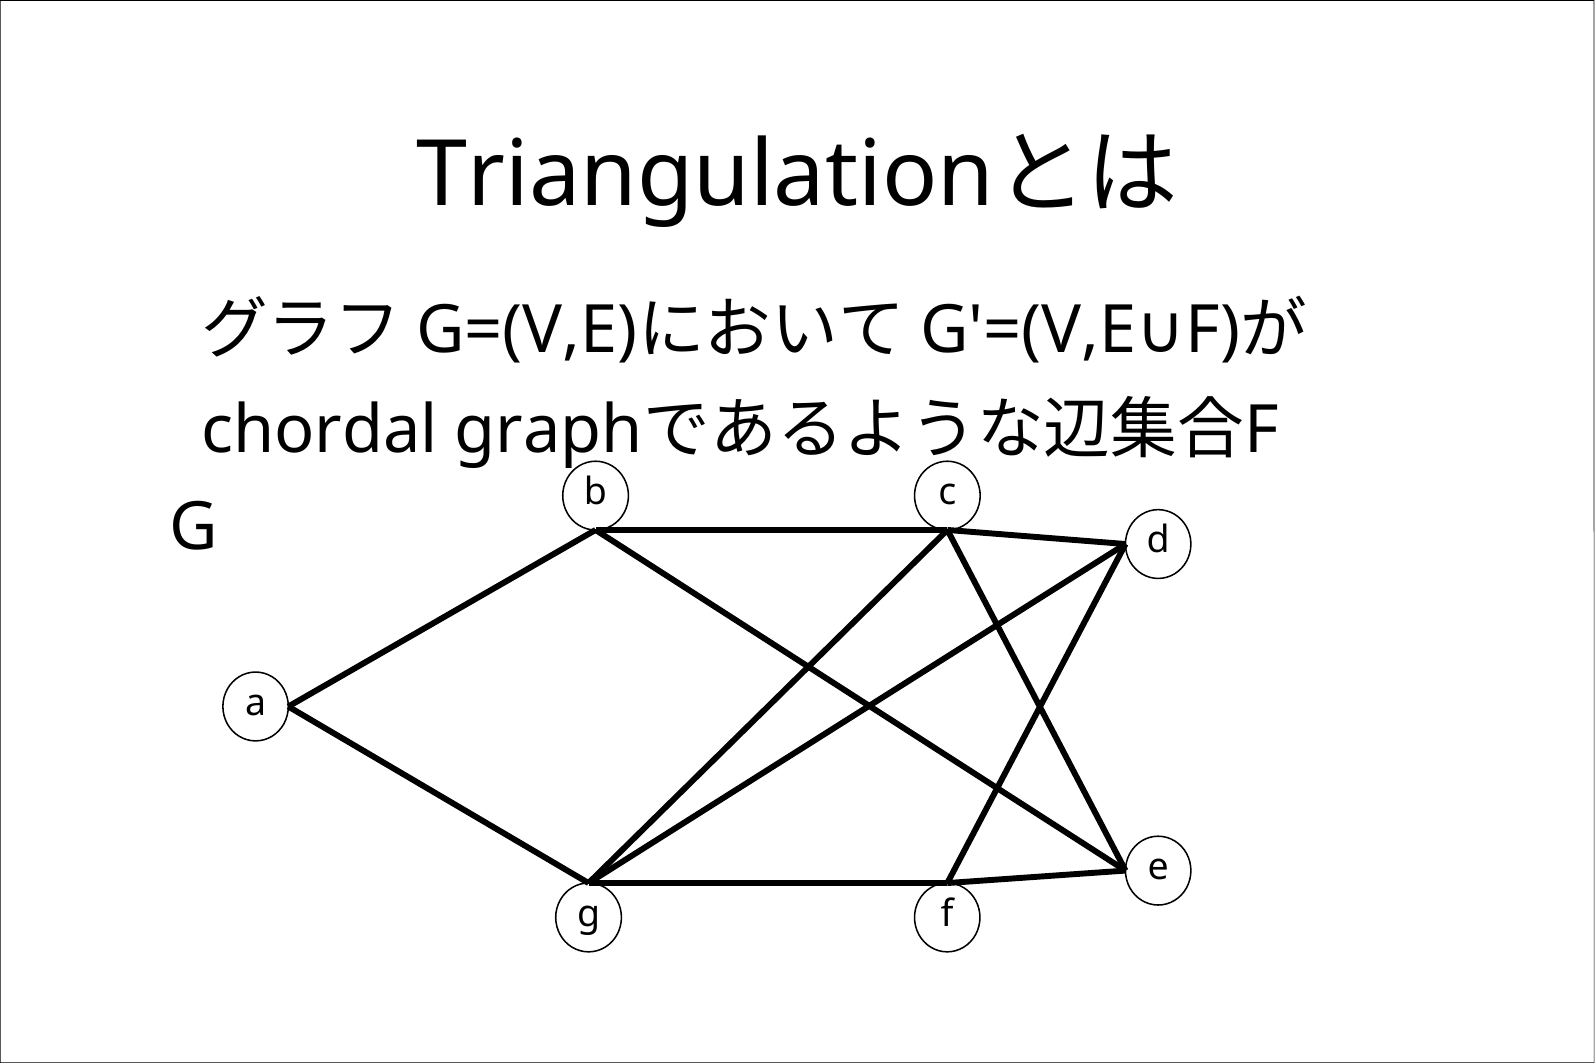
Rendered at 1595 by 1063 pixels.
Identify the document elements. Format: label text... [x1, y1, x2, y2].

text_box Triangulationとは [117, 77, 1479, 276]
text_box e [1125, 836, 1191, 906]
text_box c [914, 461, 981, 527]
text_box G [152, 484, 257, 573]
text_box b [562, 461, 629, 530]
text_box d [1125, 509, 1191, 579]
text_box f [914, 886, 980, 952]
text_box g [555, 883, 622, 952]
text_box a [222, 672, 289, 741]
text_box グラフ G=(V,E)において G'=(V,E∪F)が chordal graphであるような辺集合F [117, 295, 1479, 965]
